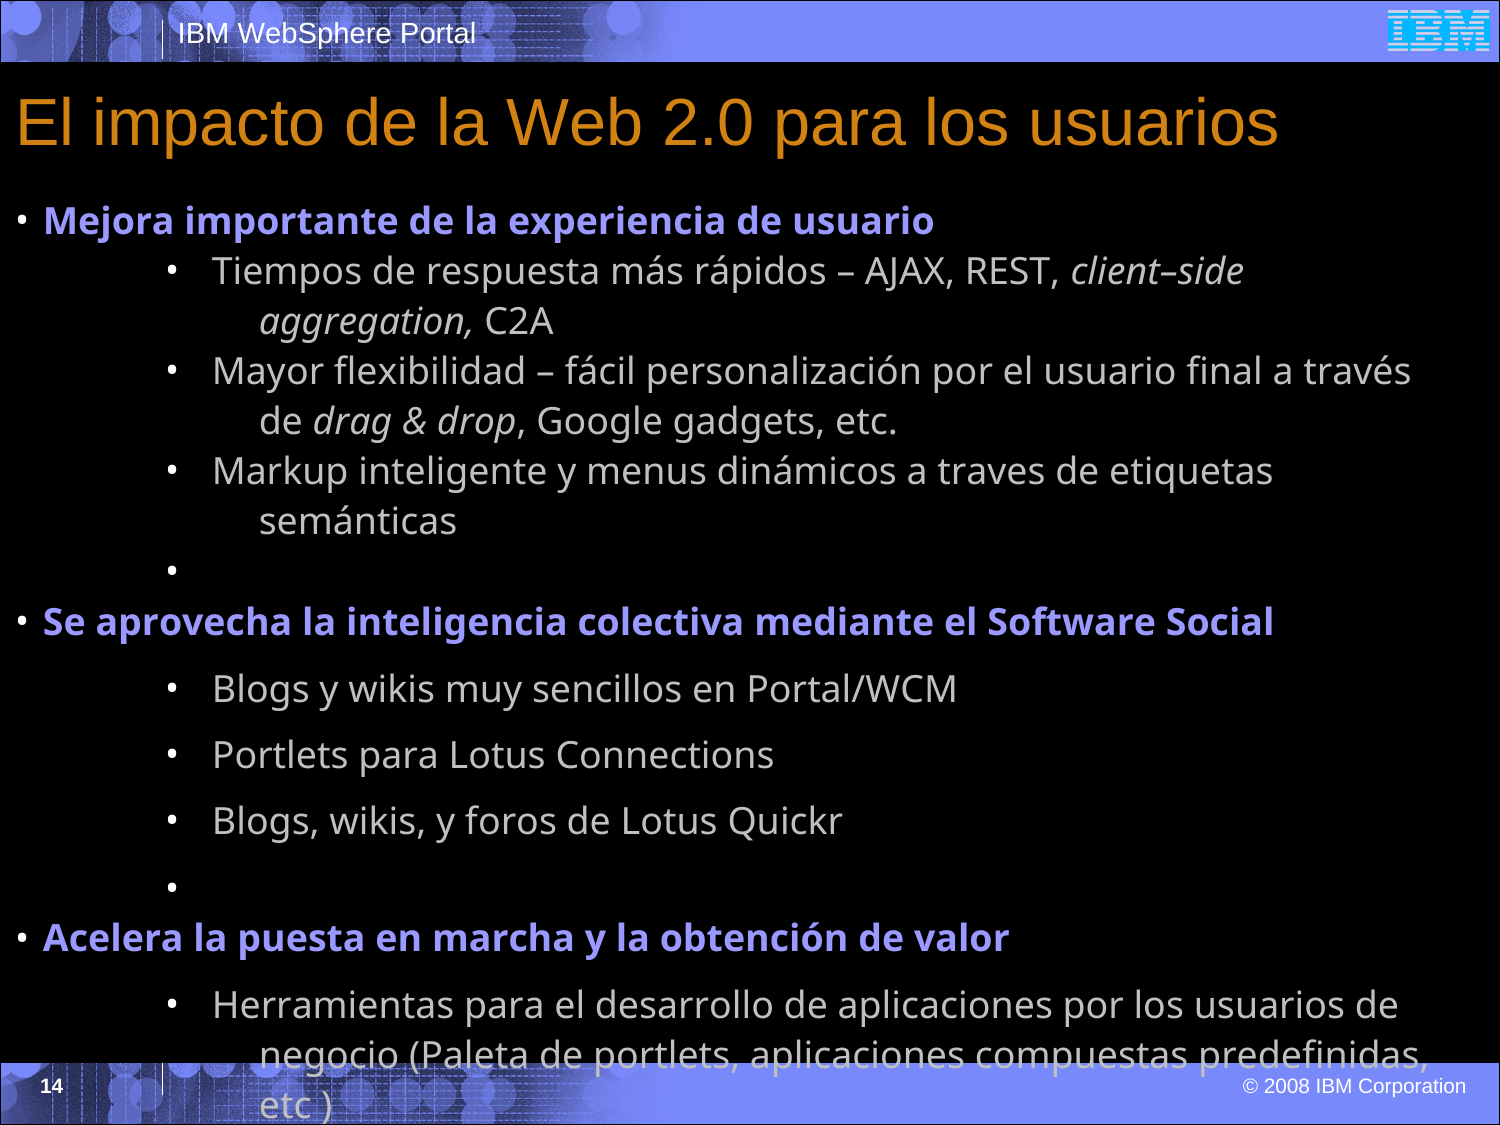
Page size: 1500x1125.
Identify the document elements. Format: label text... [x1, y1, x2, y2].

text_box Mejora importante de la experiencia de usuario Tiempos de respuesta más rápidos – AJAX, REST, client–side aggregation, C2A Mayor flexibilidad – fácil personalización por el usuario final a través de drag & drop, Google gadgets, etc. Markup inteligente y menus dinámicos a traves de etiquetas semánticas Se aprovecha la inteligencia colectiva mediante el Software Social Blogs y wikis muy sencillos en Portal/WCM Portlets para Lotus Connections Blogs, wikis, y foros de Lotus Quickr Acelera la puesta en marcha y la obtención de valor Herramientas para el desarrollo de aplicaciones por los usuarios de negocio (Paleta de portlets, aplicaciones compuestas predefinidas, etc ) Contribución del usuario de negocio a la gestion del contenido en WCM Mas activos disponibles (REST, ATOM, gadgets) [0, 187, 1463, 1051]
picture [1, 1063, 1499, 1124]
title El impacto de la Web 2.0 para los usuarios [0, 50, 1428, 168]
picture [1, 1, 1499, 62]
